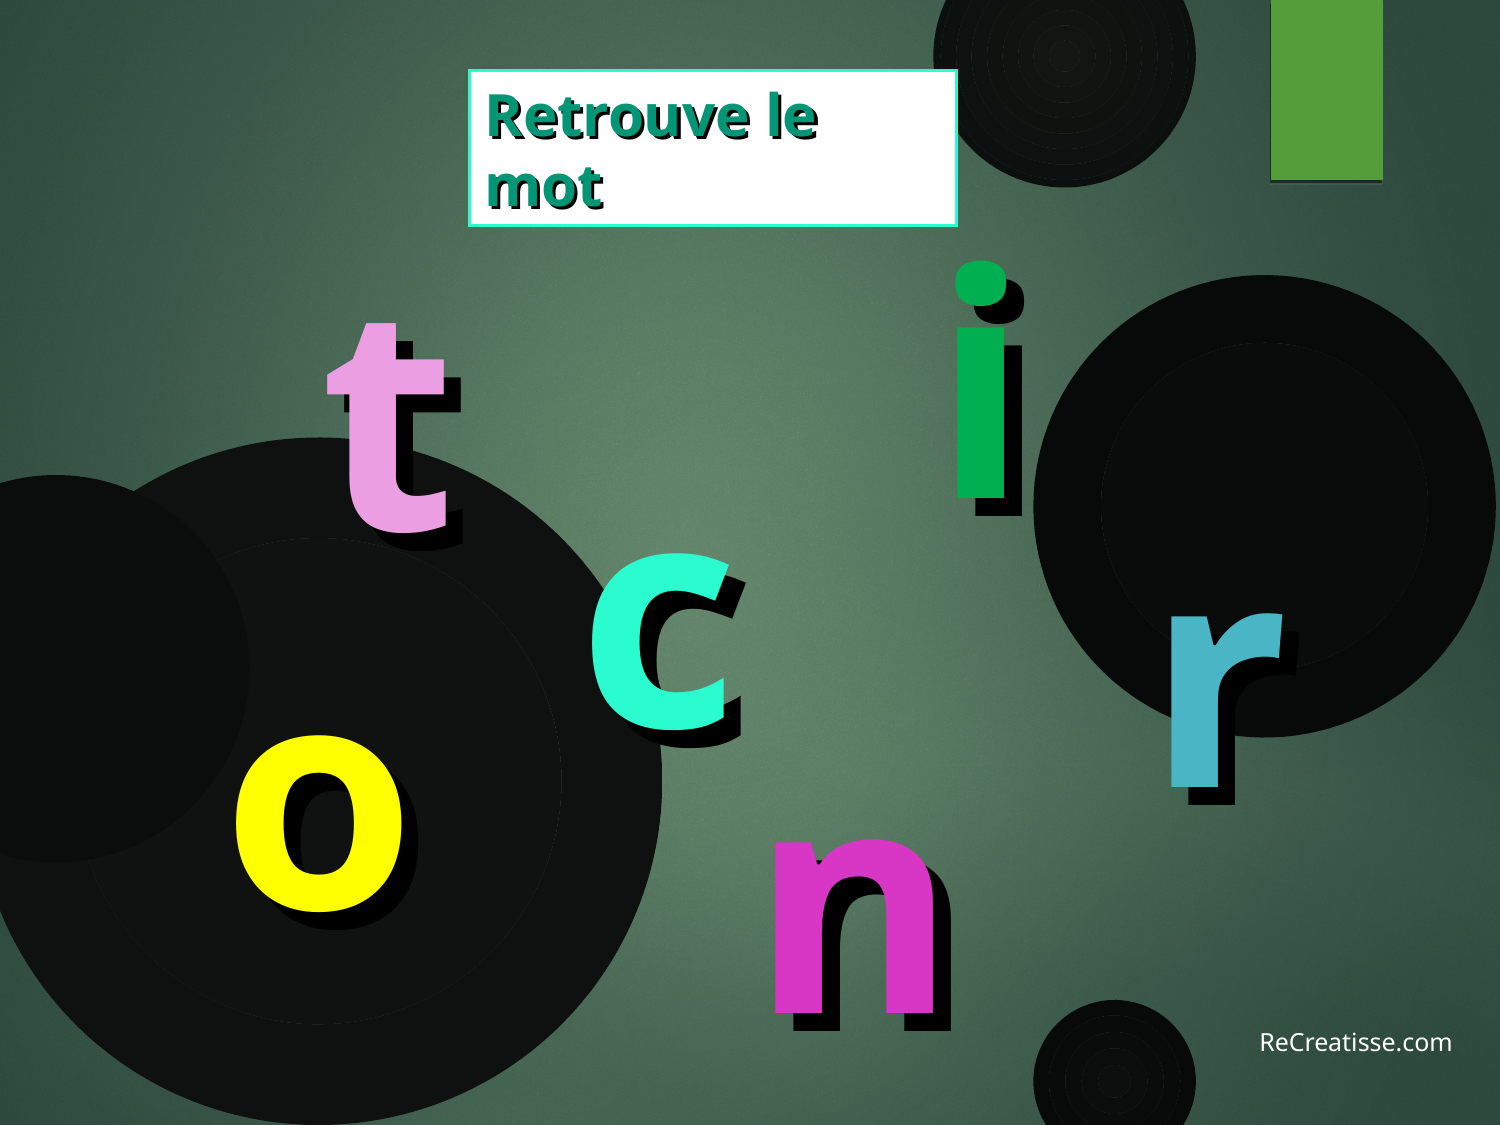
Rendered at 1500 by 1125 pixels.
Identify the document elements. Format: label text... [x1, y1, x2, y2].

text_box i [919, 179, 1044, 569]
text_box r [1132, 468, 1305, 858]
text_box ReCreatisse.com [1244, 1019, 1468, 1064]
text_box Retrouve le mot [469, 71, 956, 226]
text_box o [207, 590, 431, 980]
text_box n [737, 694, 972, 1084]
text_box t [305, 211, 471, 601]
text_box c [563, 408, 754, 798]
